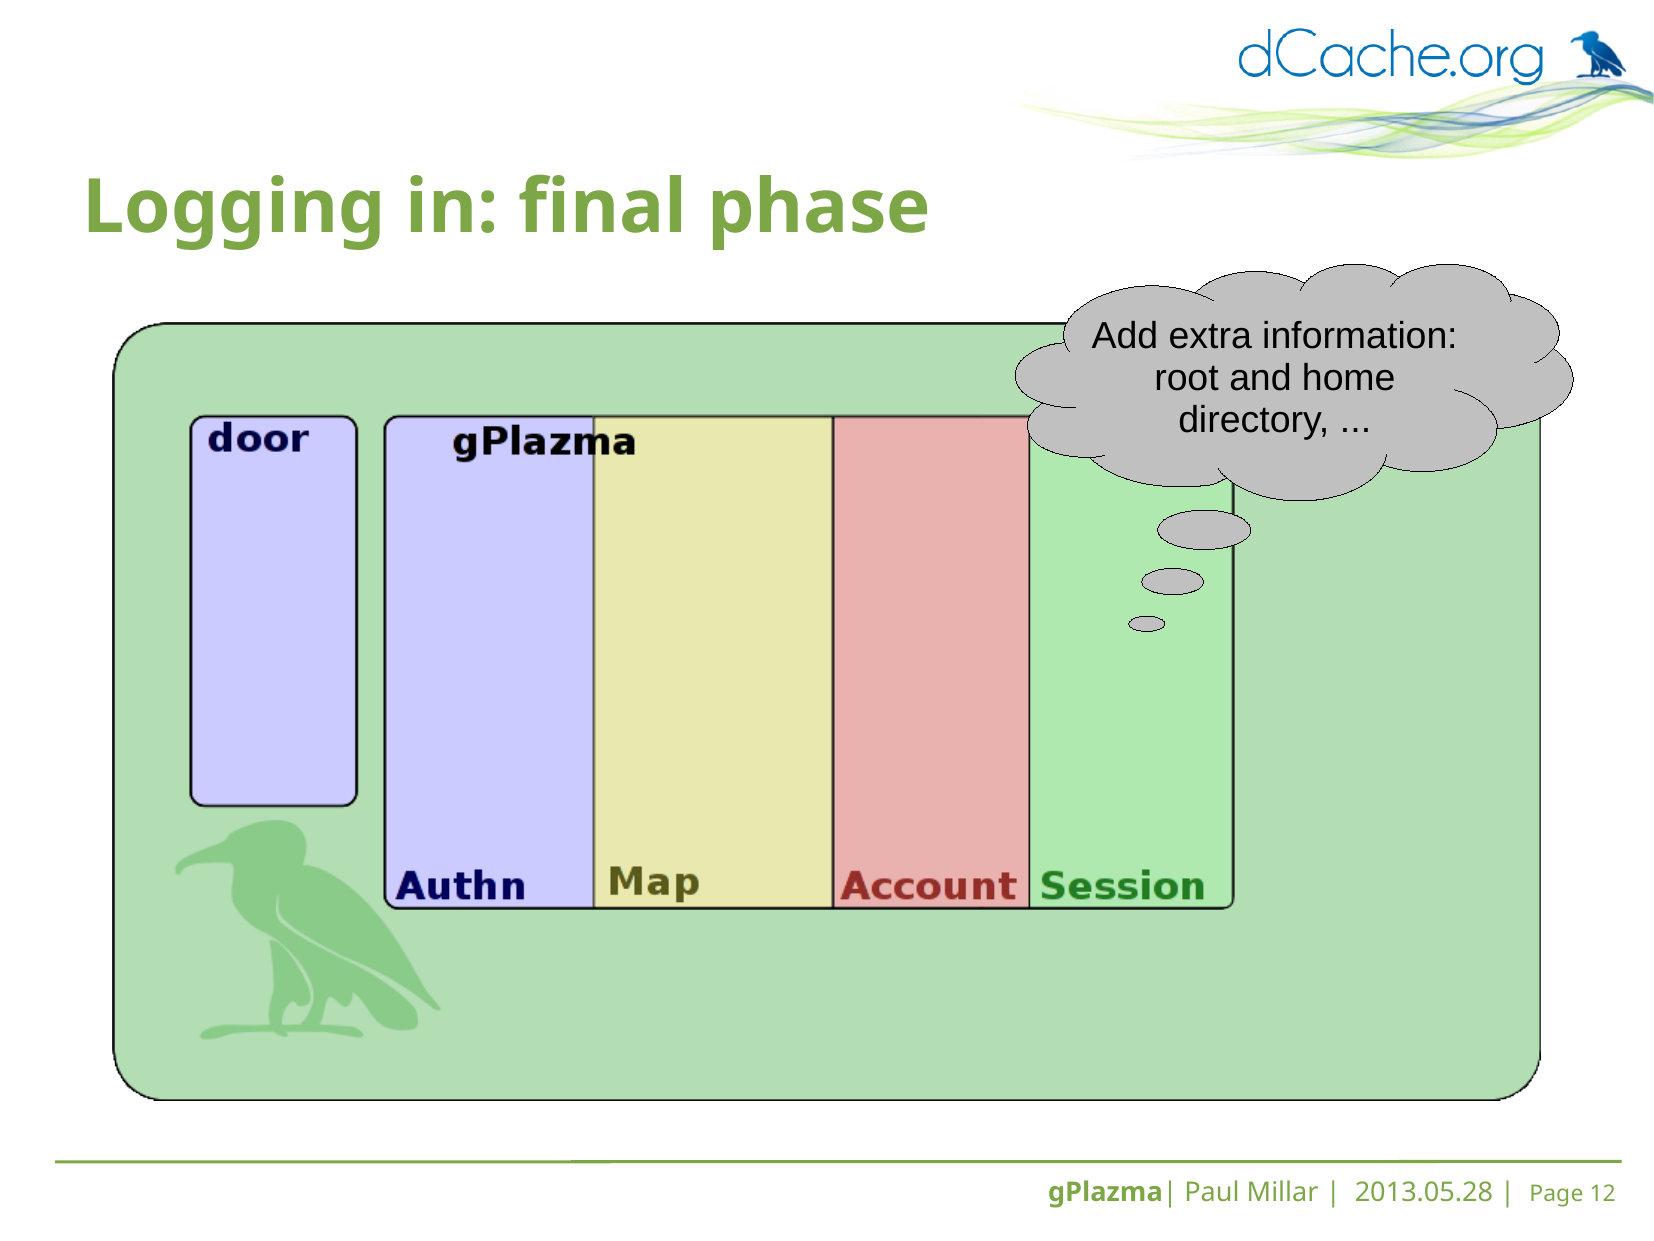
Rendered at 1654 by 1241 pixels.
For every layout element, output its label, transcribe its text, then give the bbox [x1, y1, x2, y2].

text_box Add extra information: root and home directory, ... [1141, 568, 1204, 595]
text_box Add extra information: root and home directory, ... [1015, 264, 1574, 501]
picture [956, 16, 1654, 169]
title Logging in: final phase [82, 155, 1605, 252]
picture [112, 322, 1541, 1101]
text_box Add extra information: root and home directory, ... [1157, 510, 1251, 550]
